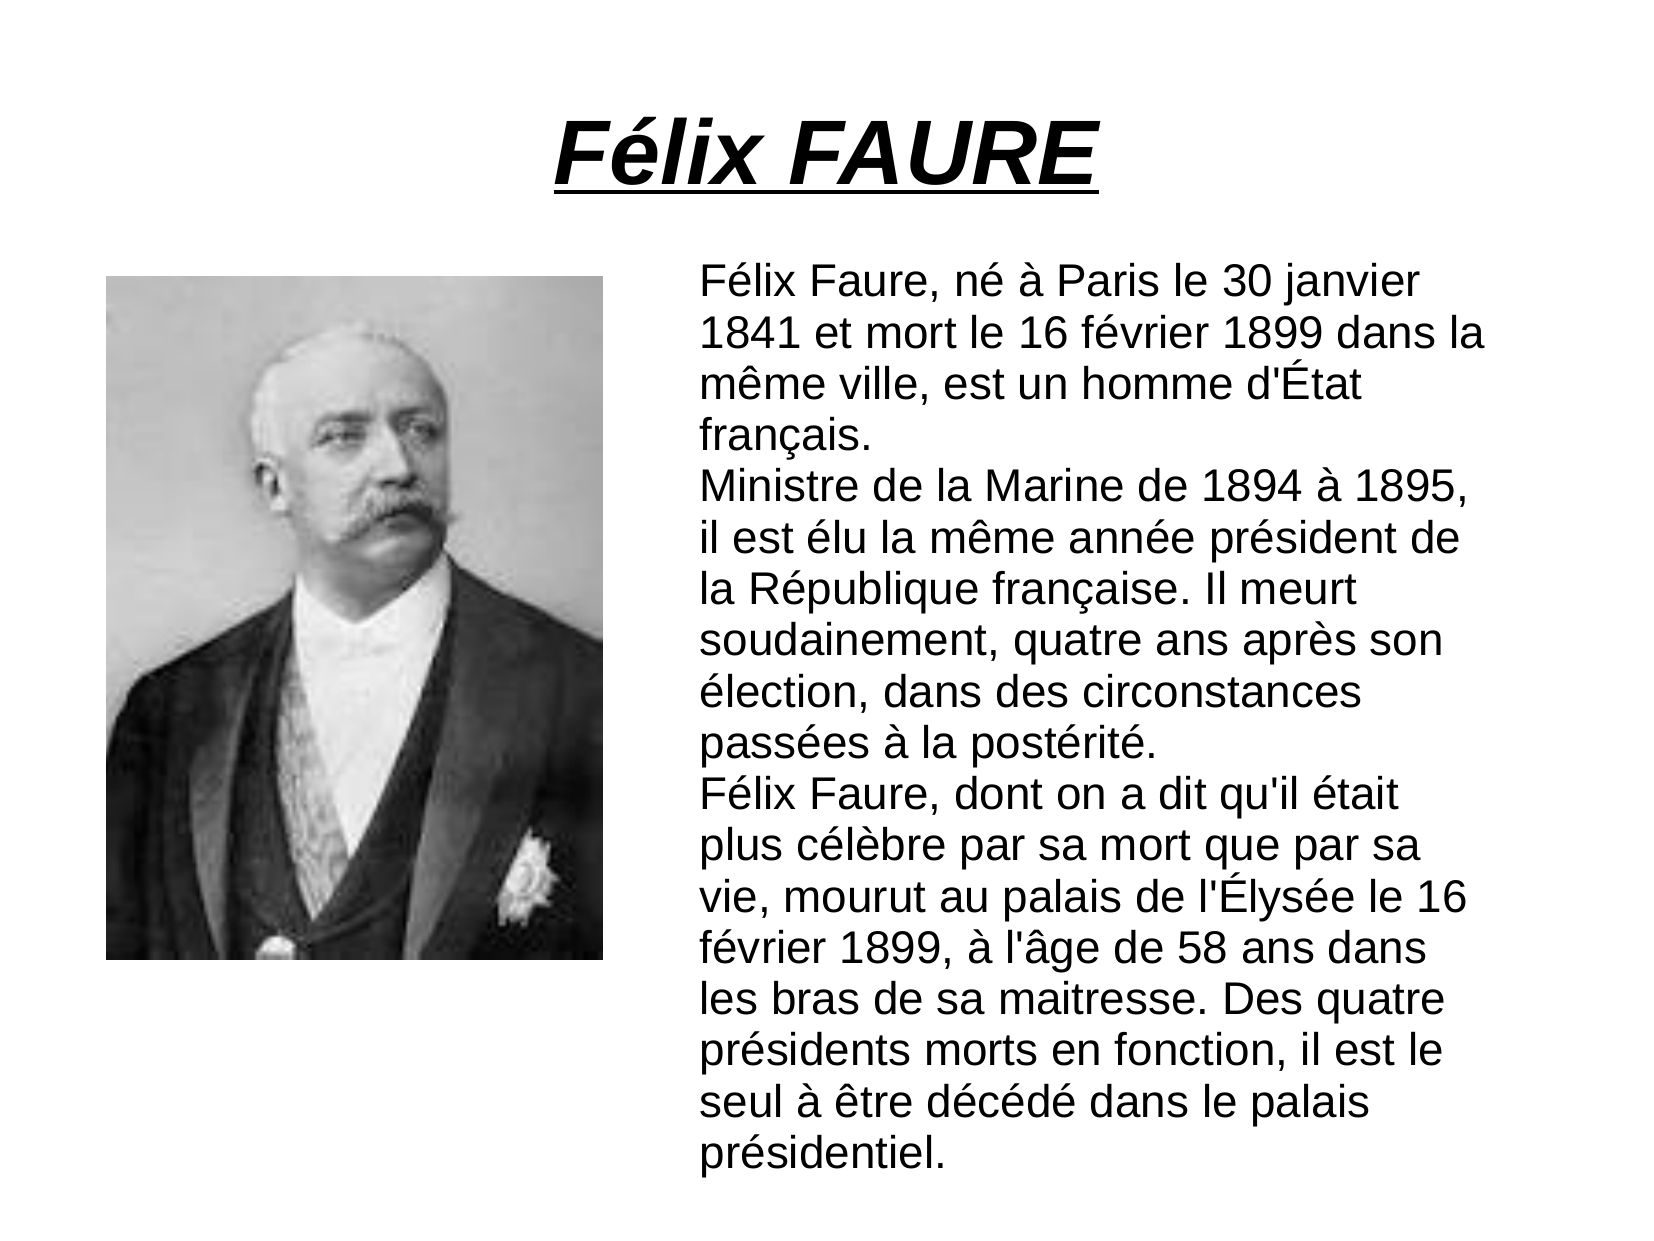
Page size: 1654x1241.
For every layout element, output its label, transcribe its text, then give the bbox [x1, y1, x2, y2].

text_box Félix Faure, né à Paris le 30 janvier 1841 et mort le 16 février 1899 dans la même ville, est un homme d'État français. Ministre de la Marine de 1894 à 1895, il est élu la même année président de la République française. Il meurt soudainement, quatre ans après son élection, dans des circonstances passées à la postérité. Félix Faure, dont on a dit qu'il était plus célèbre par sa mort que par sa vie, mourut au palais de l'Élysée le 16 février 1899, à l'âge de 58 ans dans les bras de sa maitresse. Des quatre présidents morts en fonction, il est le seul à être décédé dans le palais présidentiel. [685, 248, 1501, 1237]
picture [106, 276, 603, 960]
title Félix FAURE [82, 49, 1571, 257]
